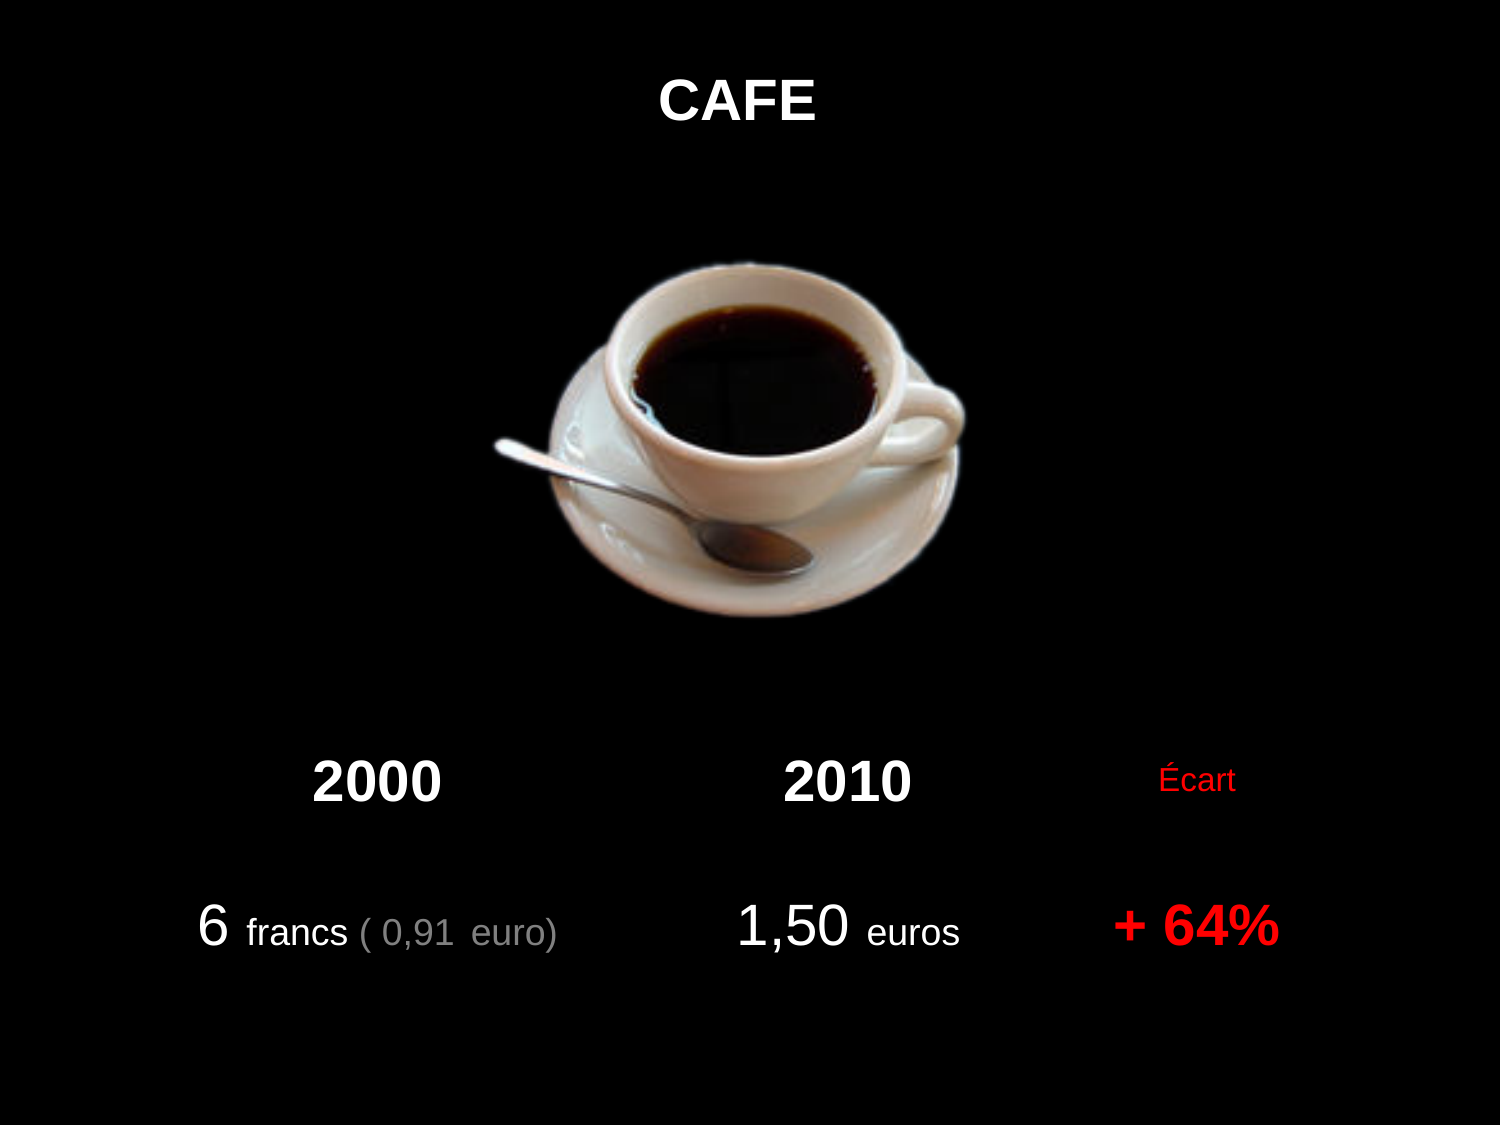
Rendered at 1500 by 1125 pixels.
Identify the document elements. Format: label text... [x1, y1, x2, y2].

table_header Écart [1065, 735, 1329, 821]
picture [442, 219, 1058, 682]
table_header 2000 [124, 735, 632, 821]
table_header 2010 [632, 735, 1065, 821]
table_cell 1,50 euros [632, 821, 1065, 1023]
text_box CAFE [419, 54, 1058, 141]
table_cell 6 francs ( 0,91 euro) [124, 821, 632, 1023]
table_cell + 64% [1065, 821, 1329, 1023]
